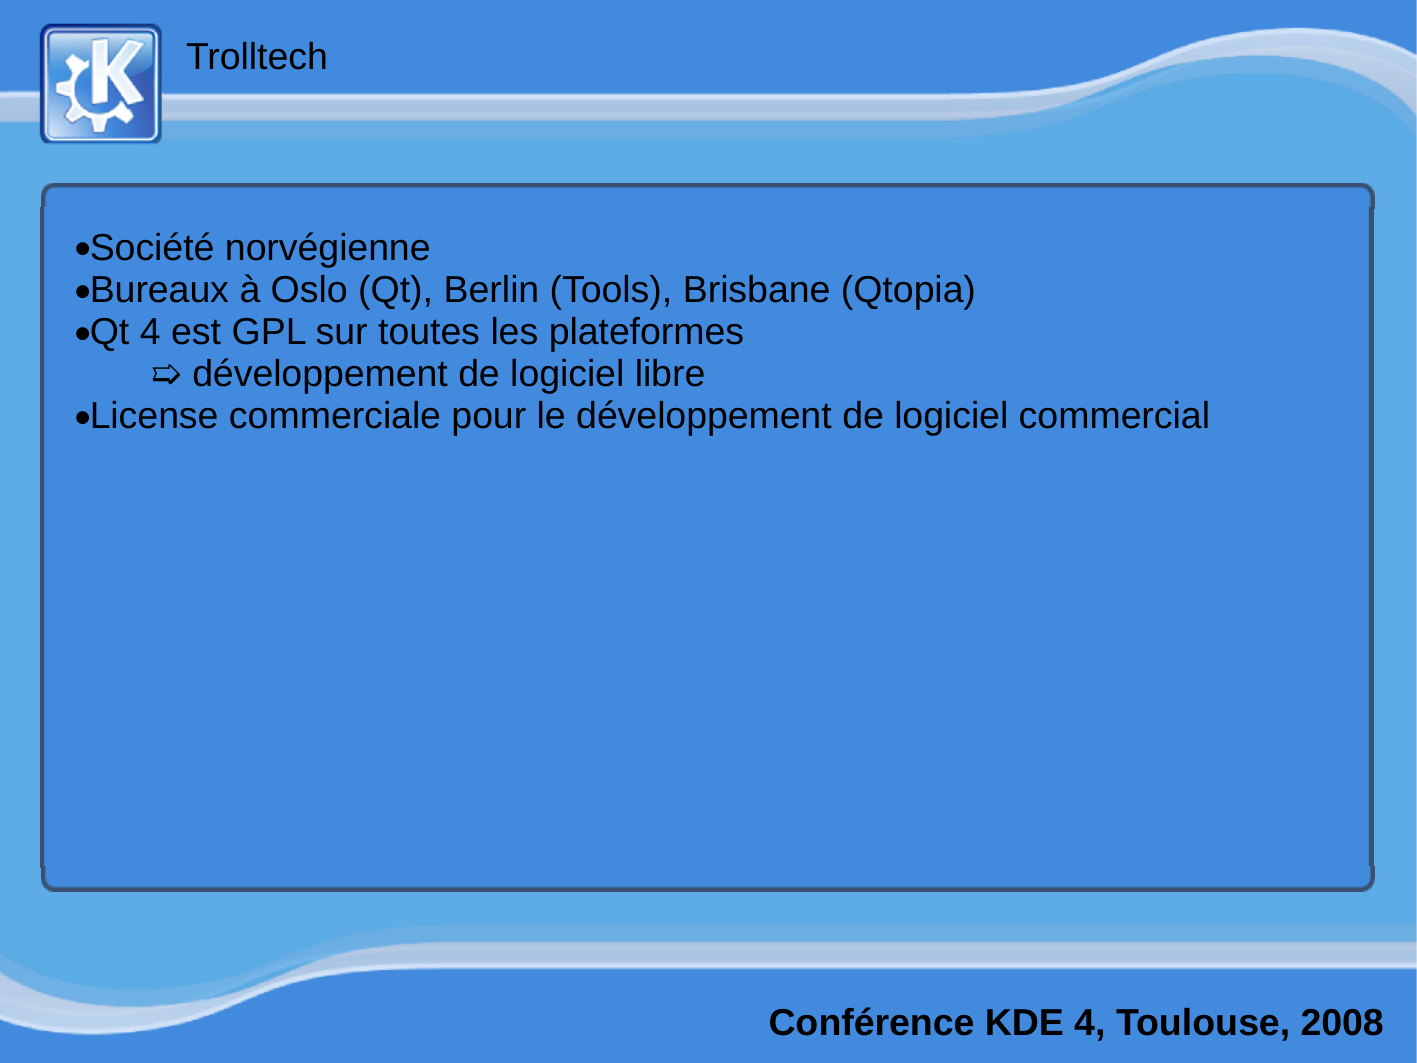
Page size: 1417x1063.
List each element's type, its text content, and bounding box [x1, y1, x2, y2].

text_box Trolltech [171, 27, 1048, 105]
picture [0, 0, 1417, 1063]
text_box Société norvégienne Bureaux à Oslo (Qt), Berlin (Tools), Brisbane (Qtopia) Qt 4 est GPL sur toutes les plateformes ➯ développement de logiciel libre License commerciale pour le développement de logiciel commercial [60, 219, 1362, 865]
